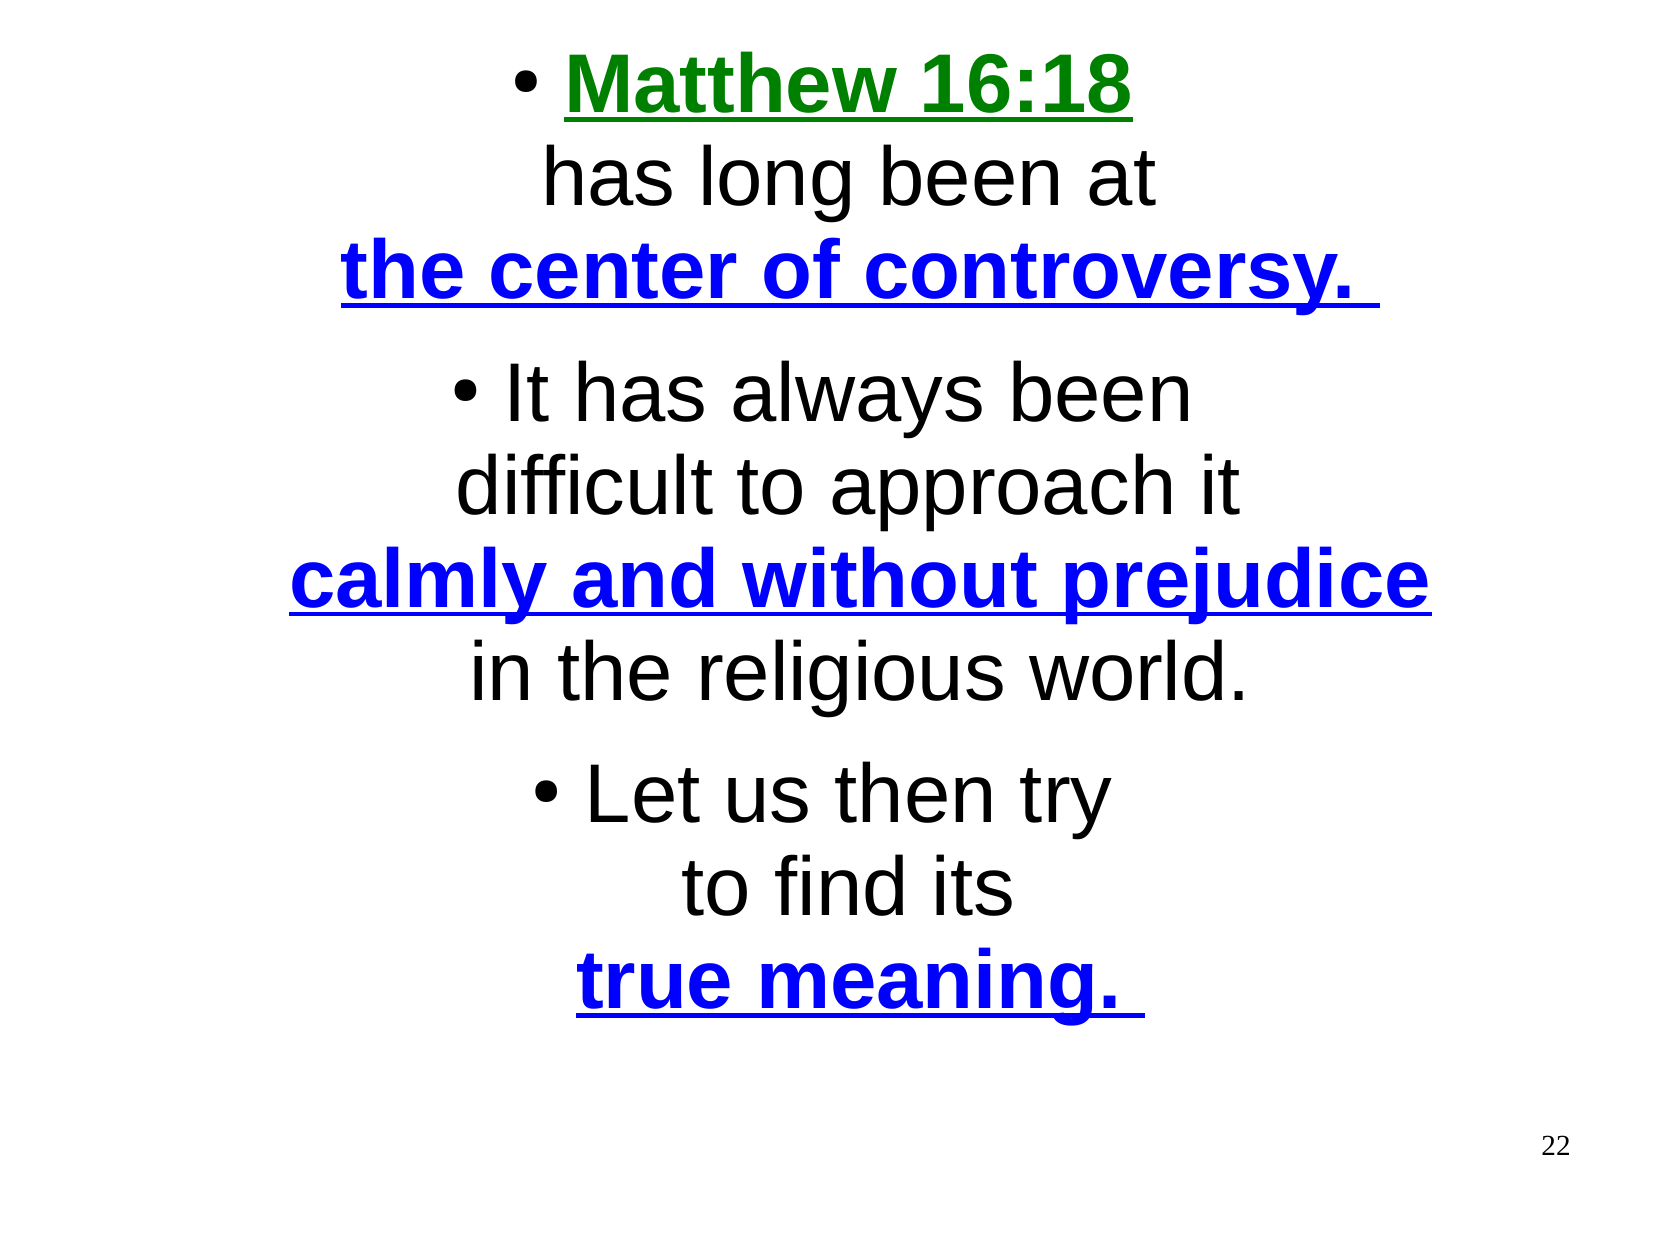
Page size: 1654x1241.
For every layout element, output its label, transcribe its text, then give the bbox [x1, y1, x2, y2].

list Matthew 16:18 has long been at the center of controversy. It has always been difficult to approach it calmly and without prejudice in the religious world. Let us then try to find its true meaning. [37, 37, 1613, 1238]
